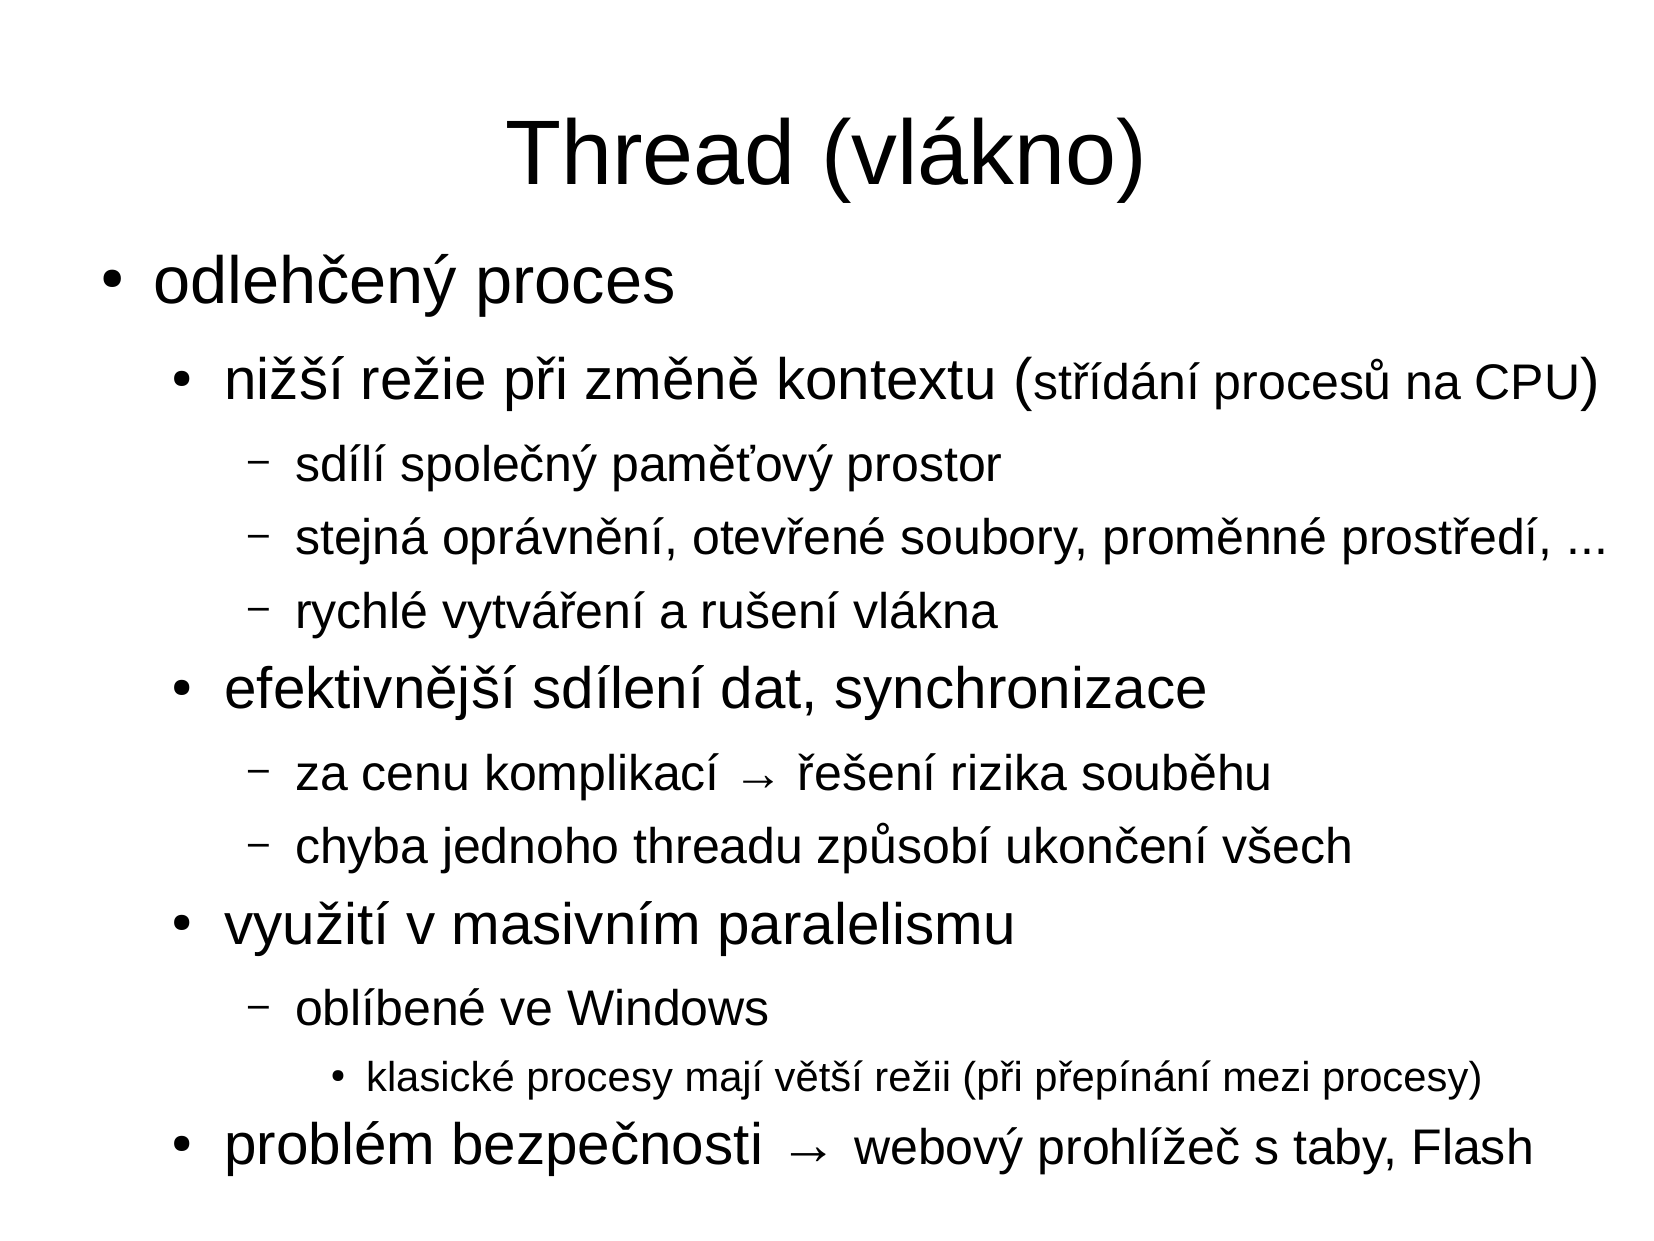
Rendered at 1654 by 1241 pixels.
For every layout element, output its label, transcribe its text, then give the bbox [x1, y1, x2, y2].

title Thread (vlákno) [82, 56, 1571, 242]
list odlehčený proces nižší režie při změně kontextu (střídání procesů na CPU) sdílí společný paměťový prostor stejná oprávnění, otevřené soubory, proměnné prostředí, ... rychlé vytváření a rušení vlákna efektivnější sdílení dat, synchronizace za cenu komplikací → řešení rizika souběhu chyba jednoho threadu způsobí ukončení všech využití v masivním paralelismu oblíbené ve Windows klasické procesy mají větší režii (při přepínání mezi procesy) problém bezpečnosti → webový prohlížeč s taby, Flash [82, 242, 1625, 1178]
